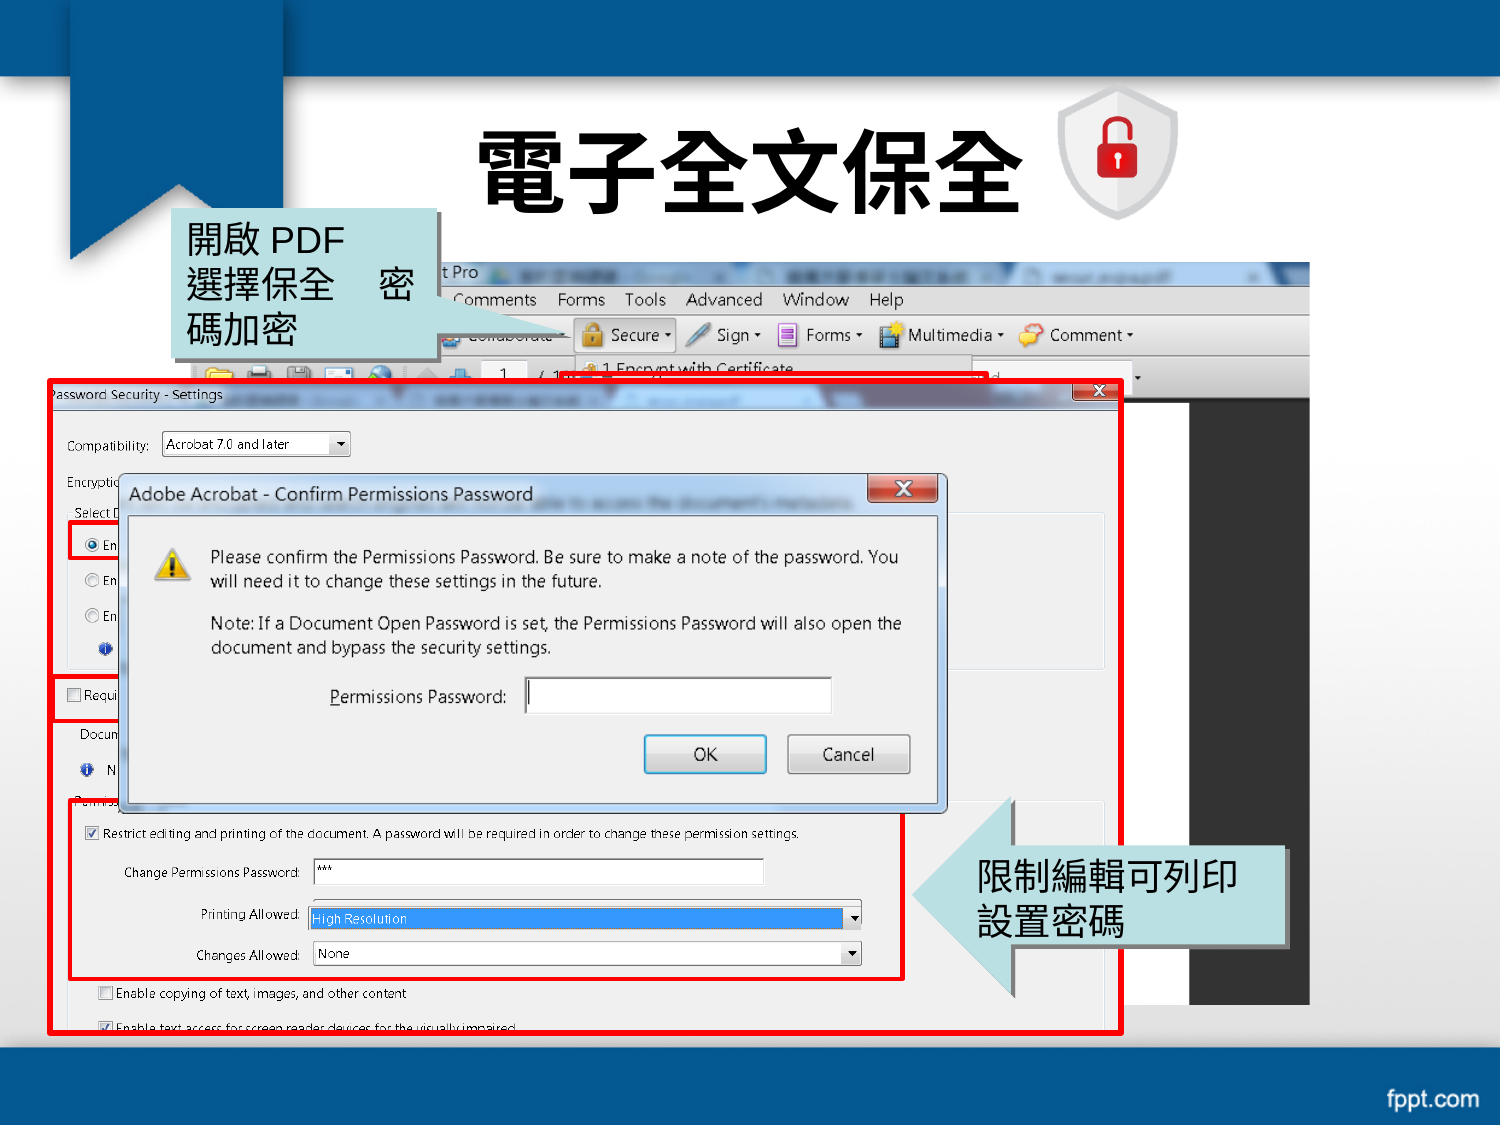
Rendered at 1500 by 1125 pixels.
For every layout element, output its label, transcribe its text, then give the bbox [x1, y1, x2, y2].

picture [190, 262, 1310, 1005]
title 電子全文保全 [75, 45, 1426, 233]
picture [1057, 77, 1179, 223]
text_box 開啟PDF 選擇保全 密碼加密 [171, 208, 569, 359]
picture [53, 384, 1118, 1030]
text_box 限制編輯可列印 設置密碼 [911, 795, 1285, 995]
